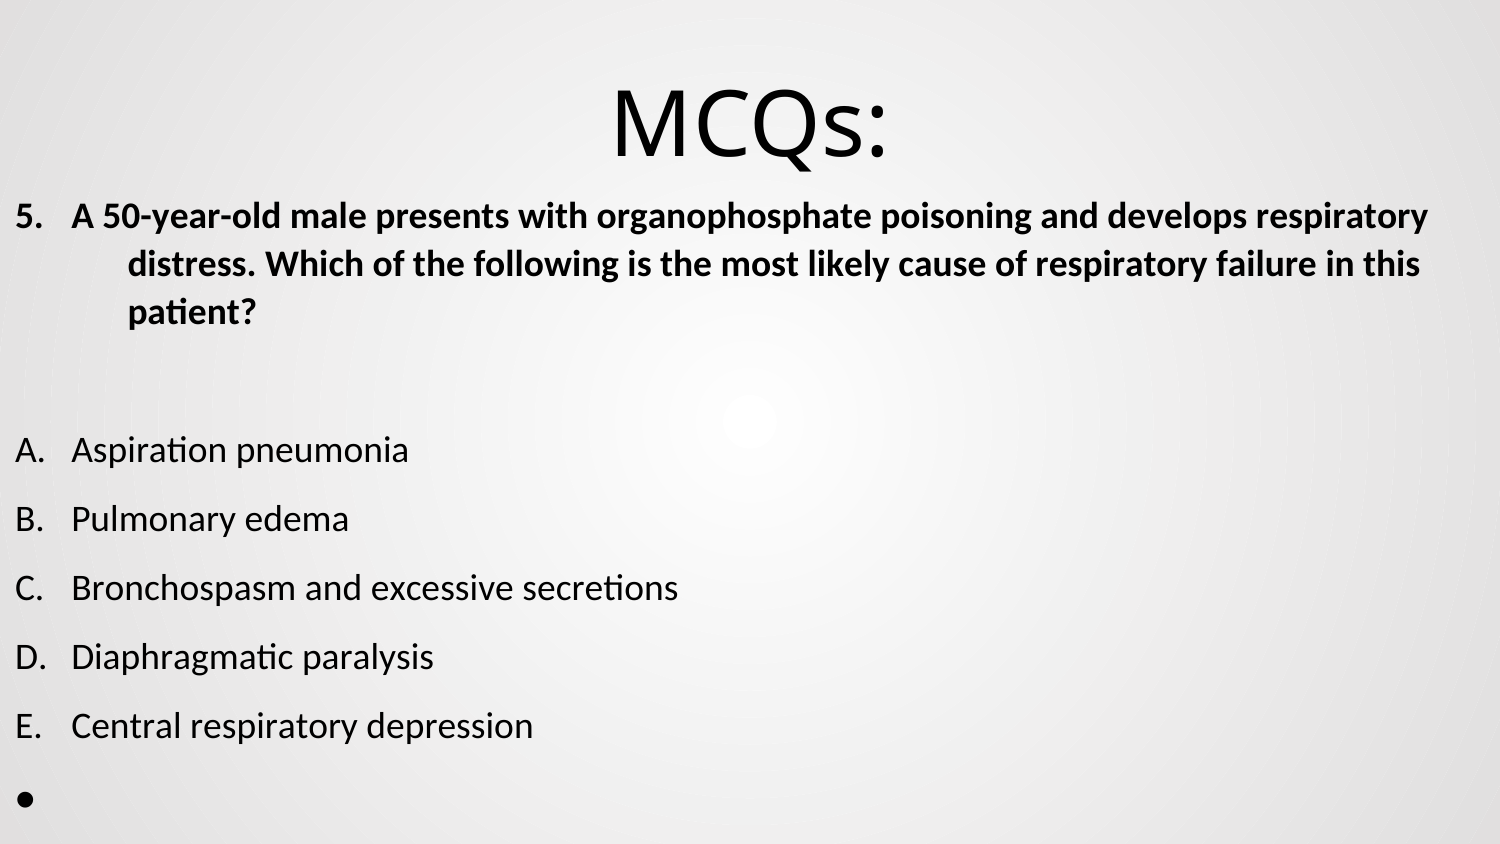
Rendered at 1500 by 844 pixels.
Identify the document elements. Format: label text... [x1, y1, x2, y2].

list A 50-year-old male presents with organophosphate poisoning and develops respiratory distress. Which of the following is the most likely cause of respiratory failure in this patient? Aspiration pneumonia Pulmonary edema Bronchospasm and excessive secretions Diaphragmatic paralysis Central respiratory depression [0, 180, 1500, 826]
title MCQs: [103, 45, 1397, 209]
